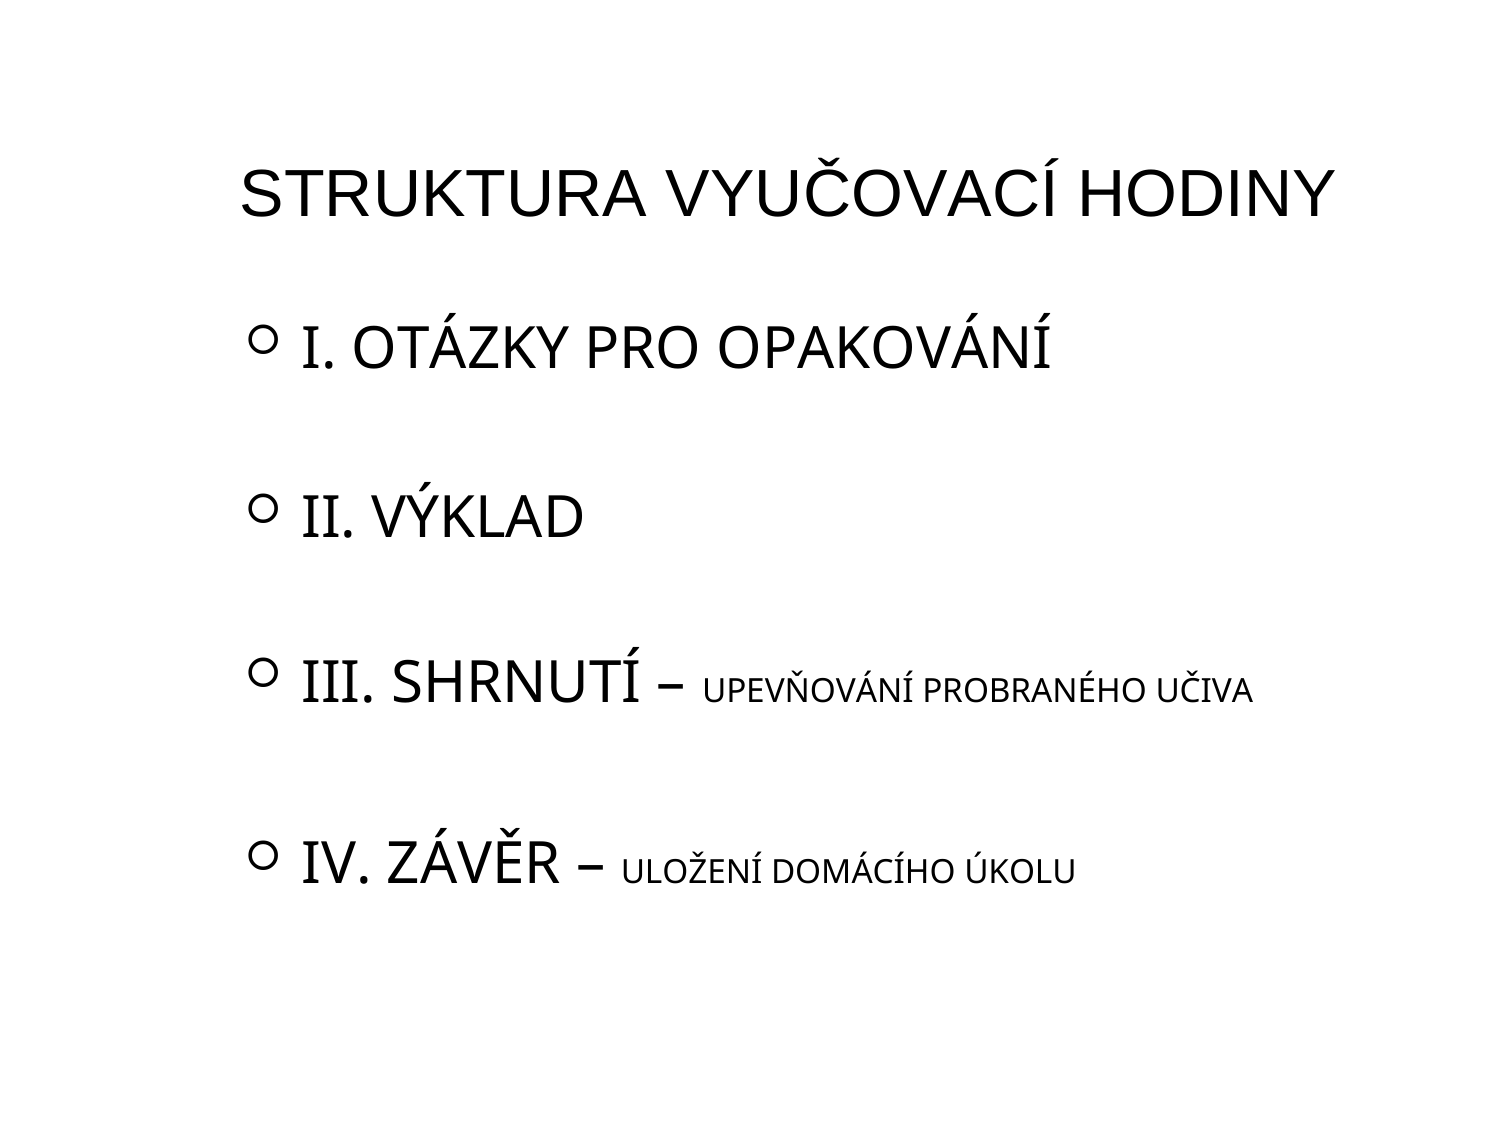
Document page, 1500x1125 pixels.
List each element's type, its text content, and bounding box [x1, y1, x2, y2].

title STRUKTURA VYUČOVACÍ HODINY [224, 49, 1425, 237]
list I. OTÁZKY PRO OPAKOVÁNÍ II. VÝKLAD III. SHRNUTÍ – UPEVŇOVÁNÍ PROBRANÉHO UČIVA IV. ZÁVĚR – ULOŽENÍ DOMÁCÍHO ÚKOLU [230, 302, 1430, 978]
